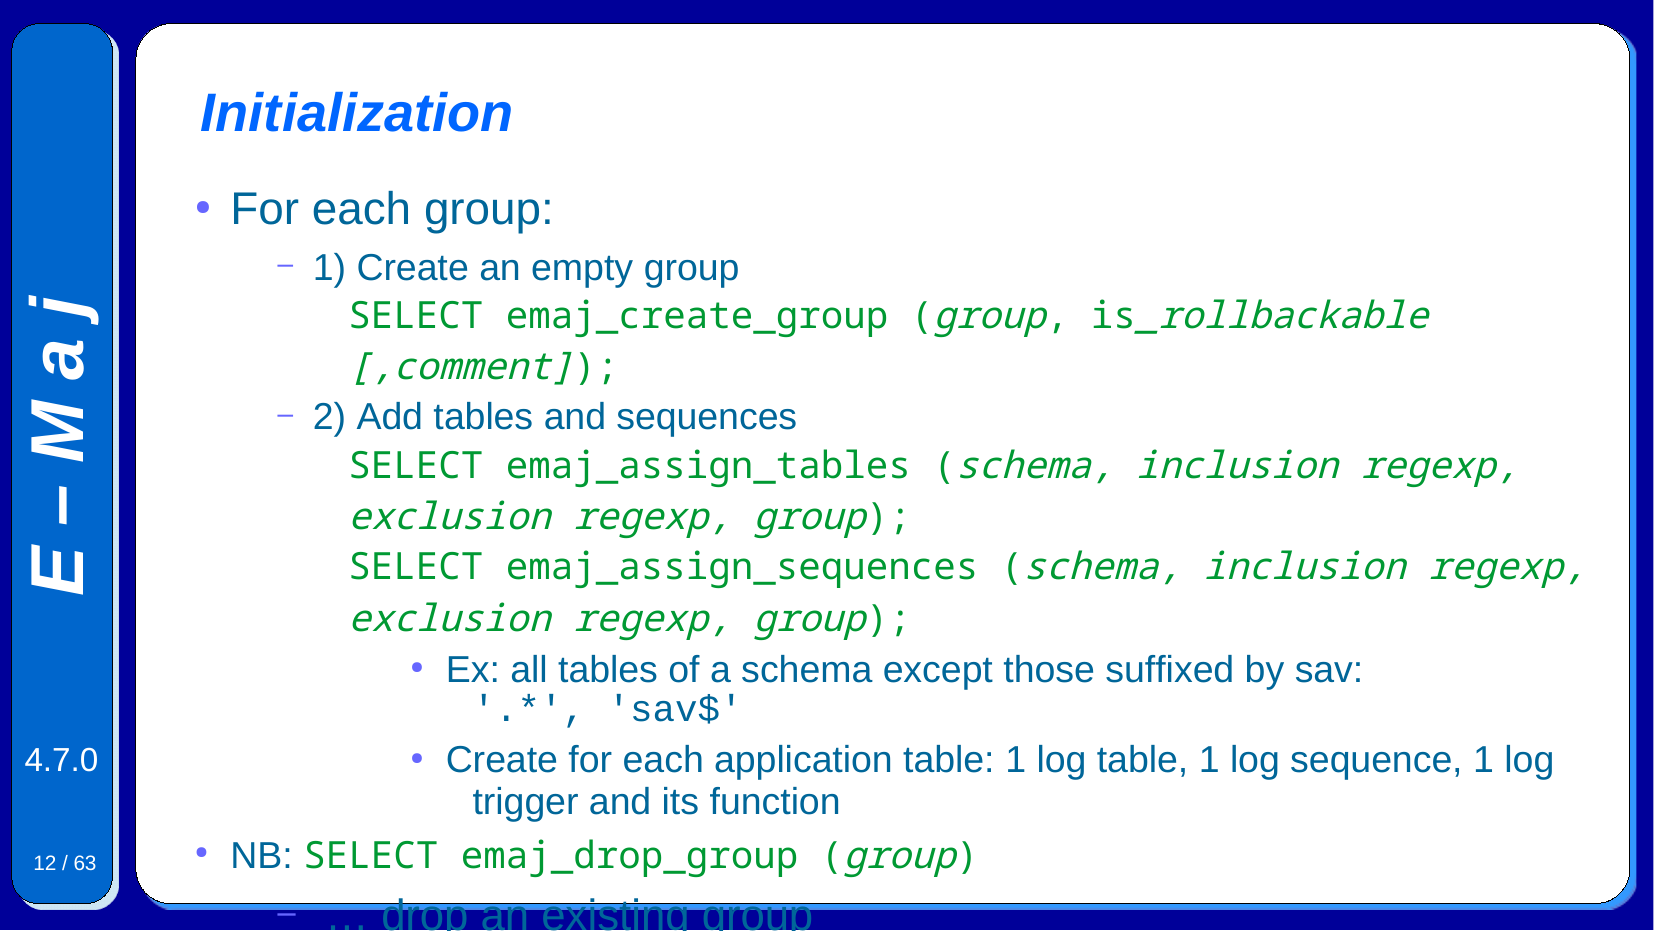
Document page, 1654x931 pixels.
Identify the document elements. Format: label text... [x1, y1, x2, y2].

title Initialization [200, 34, 1575, 183]
list For each group: 1) Create an empty group SELECT emaj_create_group (group, is_rollbackable [,comment]); 2) Add tables and sequences SELECT emaj_assign_tables (schema, inclusion regexp, exclusion regexp, group); SELECT emaj_assign_sequences (schema, inclusion regexp, exclusion regexp, group); Ex: all tables of a schema except those suffixed by sav: '.*', 'sav$' Create for each application table: 1 log table, 1 log sequence, 1 log trigger and its function NB: SELECT emaj_drop_group (group) … drop an existing group [177, 183, 1587, 888]
